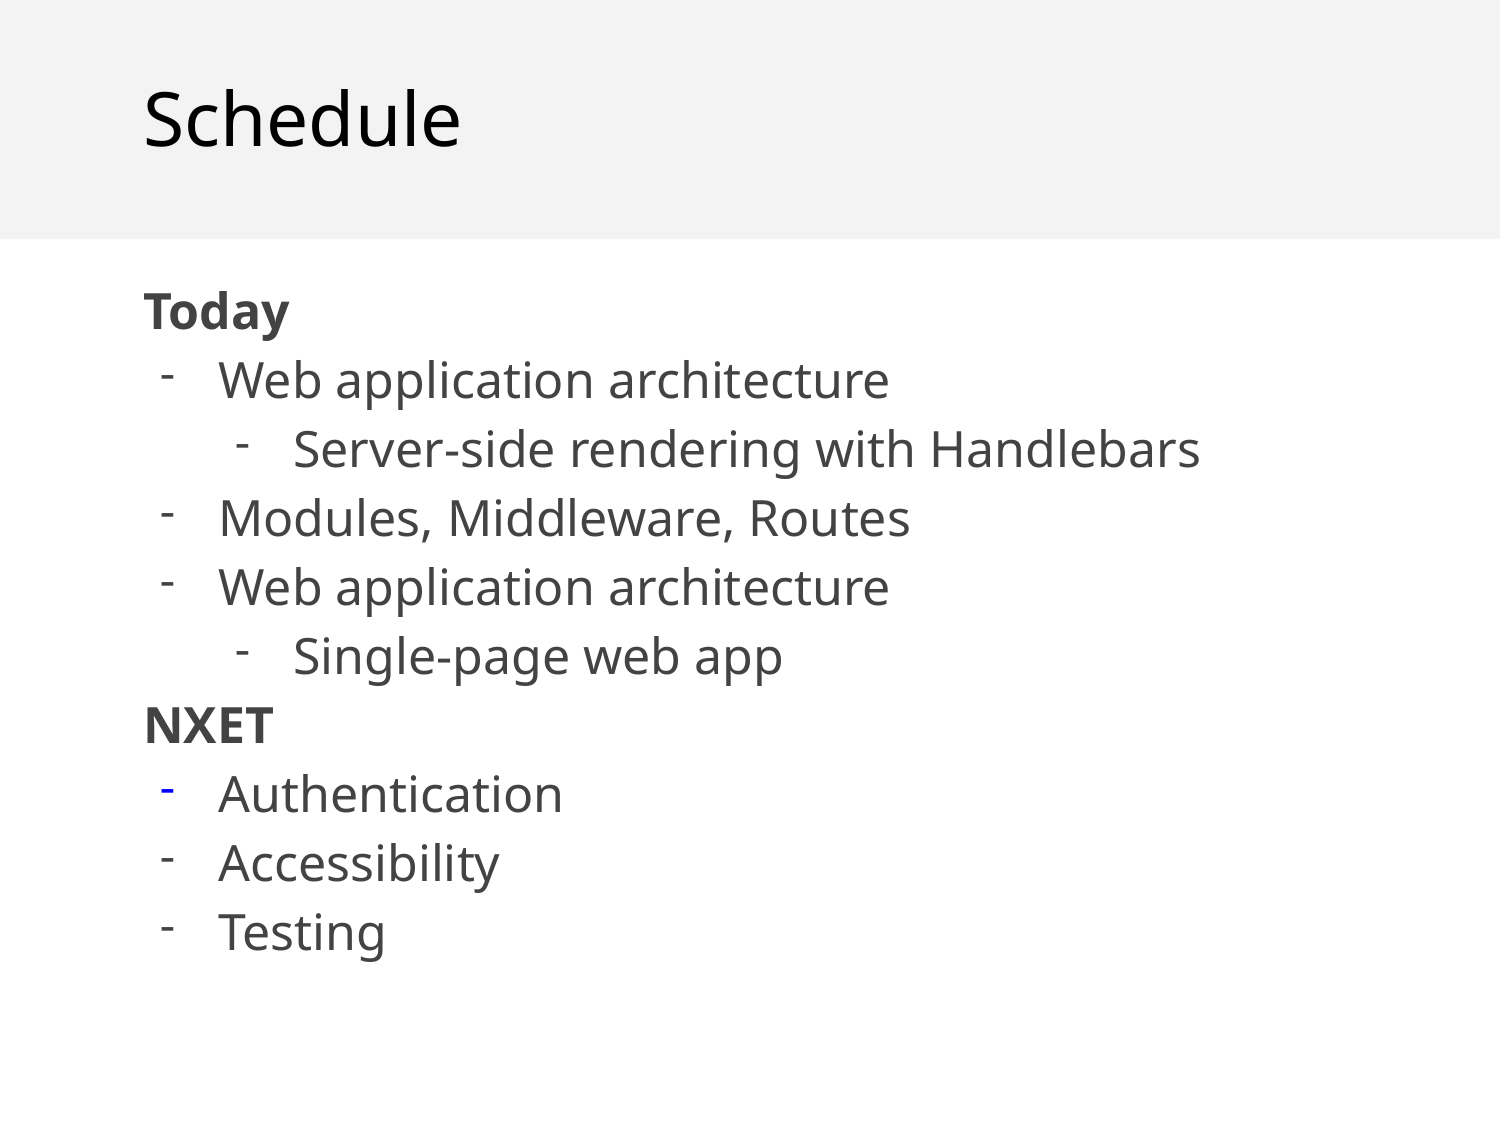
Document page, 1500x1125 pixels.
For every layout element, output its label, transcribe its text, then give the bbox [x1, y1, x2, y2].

title Schedule [128, 56, 1372, 183]
list Today Web application architecture Server-side rendering with Handlebars Modules, Middleware, Routes Web application architecture Single-page web app NXET Authentication Accessibility Testing [128, 255, 1372, 1074]
